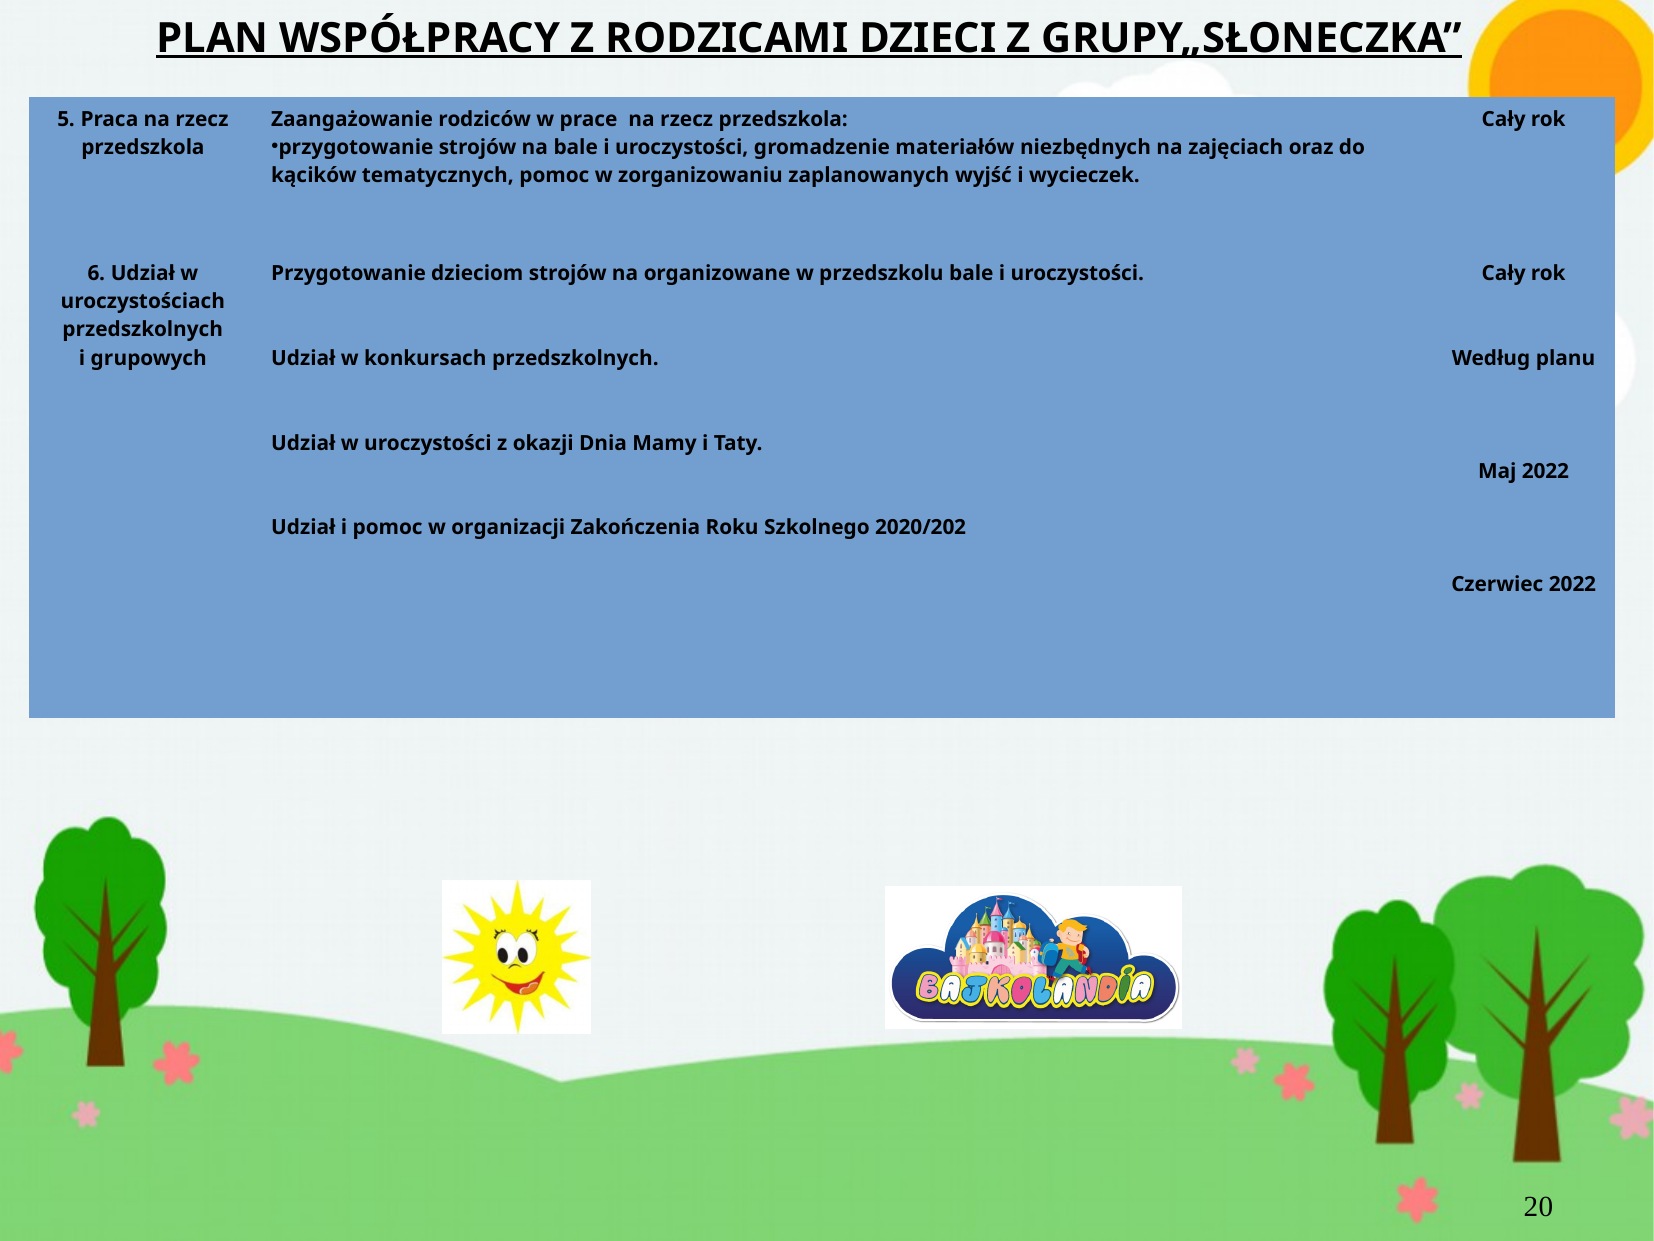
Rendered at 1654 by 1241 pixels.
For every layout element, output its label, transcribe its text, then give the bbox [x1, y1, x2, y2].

table_header Cały rok [1433, 97, 1615, 251]
text_box [1523, 1187, 1630, 1235]
picture [442, 880, 591, 1034]
text_box PLAN WSPÓŁPRACY Z RODZICAMI DZIECI Z GRUPY„SŁONECZKA” [118, 0, 1501, 71]
table_header 5. Praca na rzecz przedszkola [29, 97, 256, 251]
table_header Zaangażowanie rodziców w prace na rzecz przedszkola: przygotowanie strojów na bale i uroczystości, gromadzenie materiałów niezbędnych na zajęciach oraz do kącików tematycznych, pomoc w zorganizowaniu zaplanowanych wyjść i wycieczek. [256, 97, 1433, 251]
table_cell Cały rok Według planu Maj 2022 Czerwiec 2022 [1433, 251, 1615, 718]
table_cell Przygotowanie dzieciom strojów na organizowane w przedszkolu bale i uroczystości. Udział w konkursach przedszkolnych. Udział w uroczystości z okazji Dnia Mamy i Taty. Udział i pomoc w organizacji Zakończenia Roku Szkolnego 2020/202 [256, 251, 1433, 718]
table_cell 6. Udział w uroczystościach przedszkolnych i grupowych [29, 251, 256, 718]
picture [885, 886, 1182, 1029]
